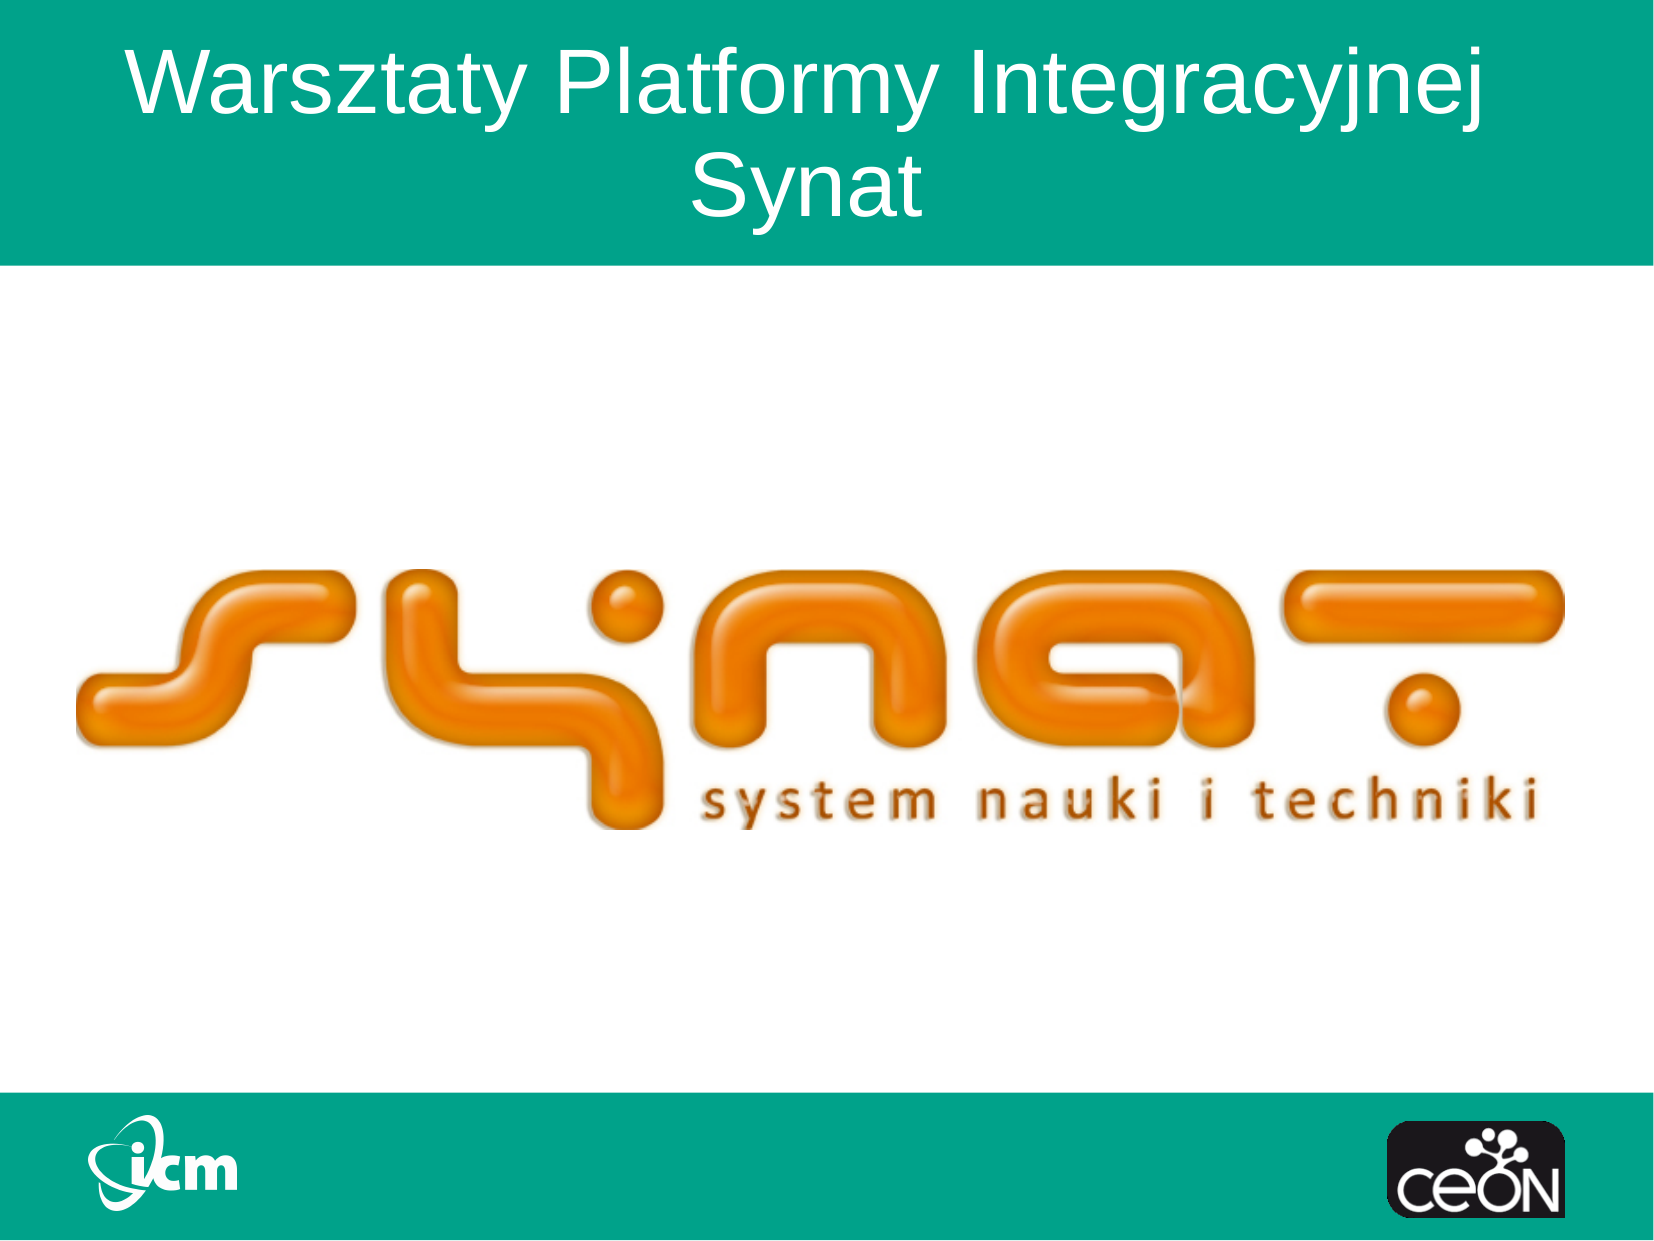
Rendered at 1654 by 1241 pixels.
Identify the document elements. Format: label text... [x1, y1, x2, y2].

picture [88, 1115, 237, 1211]
picture [76, 569, 1565, 830]
title Warsztaty Platformy Integracyjnej Synat [53, 29, 1560, 237]
picture [1387, 1121, 1565, 1218]
